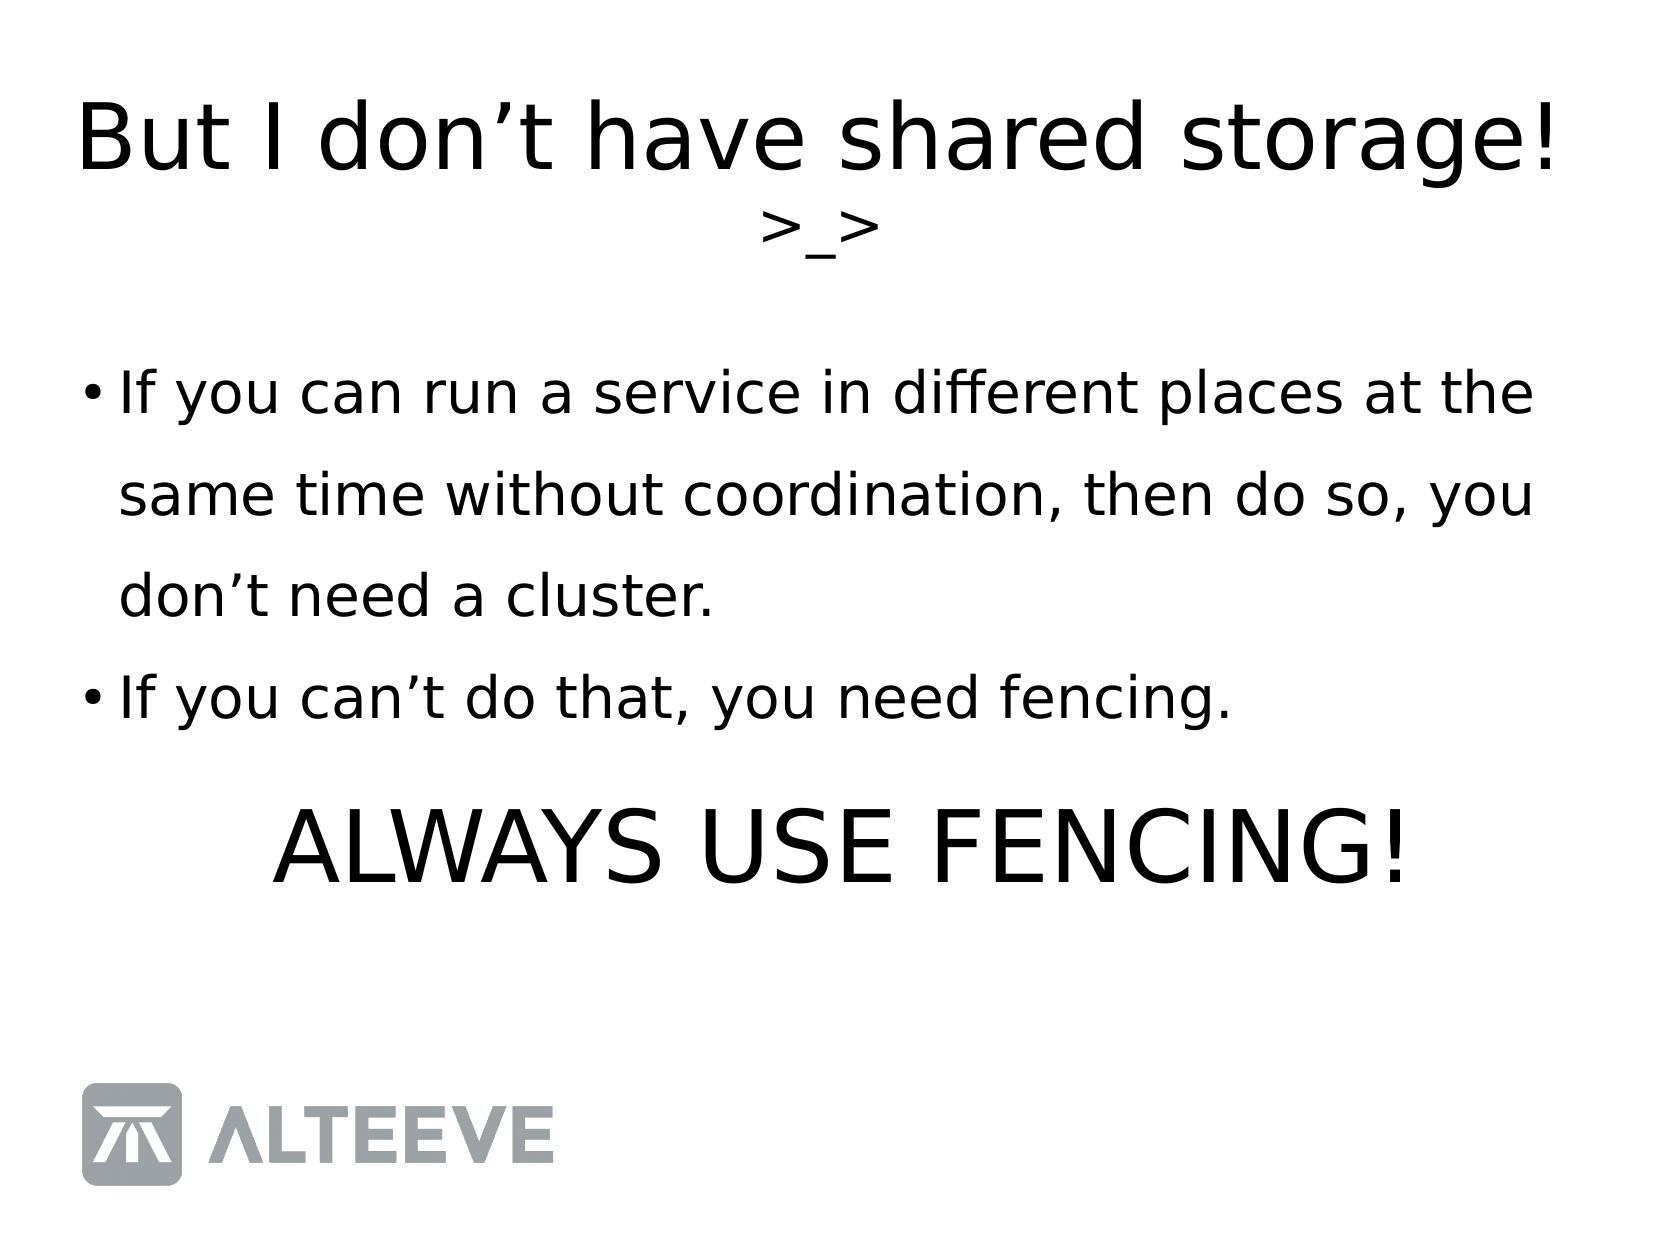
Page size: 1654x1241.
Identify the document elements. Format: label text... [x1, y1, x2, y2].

picture [70, 1074, 566, 1193]
subtitle If you can run a service in different places at the same time without coordination, then do so, you don’t need a cluster. If you can’t do that, you need fencing. ALWAYS USE FENCING! [82, 374, 1571, 1039]
text_box But I don’t have shared storage! >_> [59, 76, 1583, 374]
